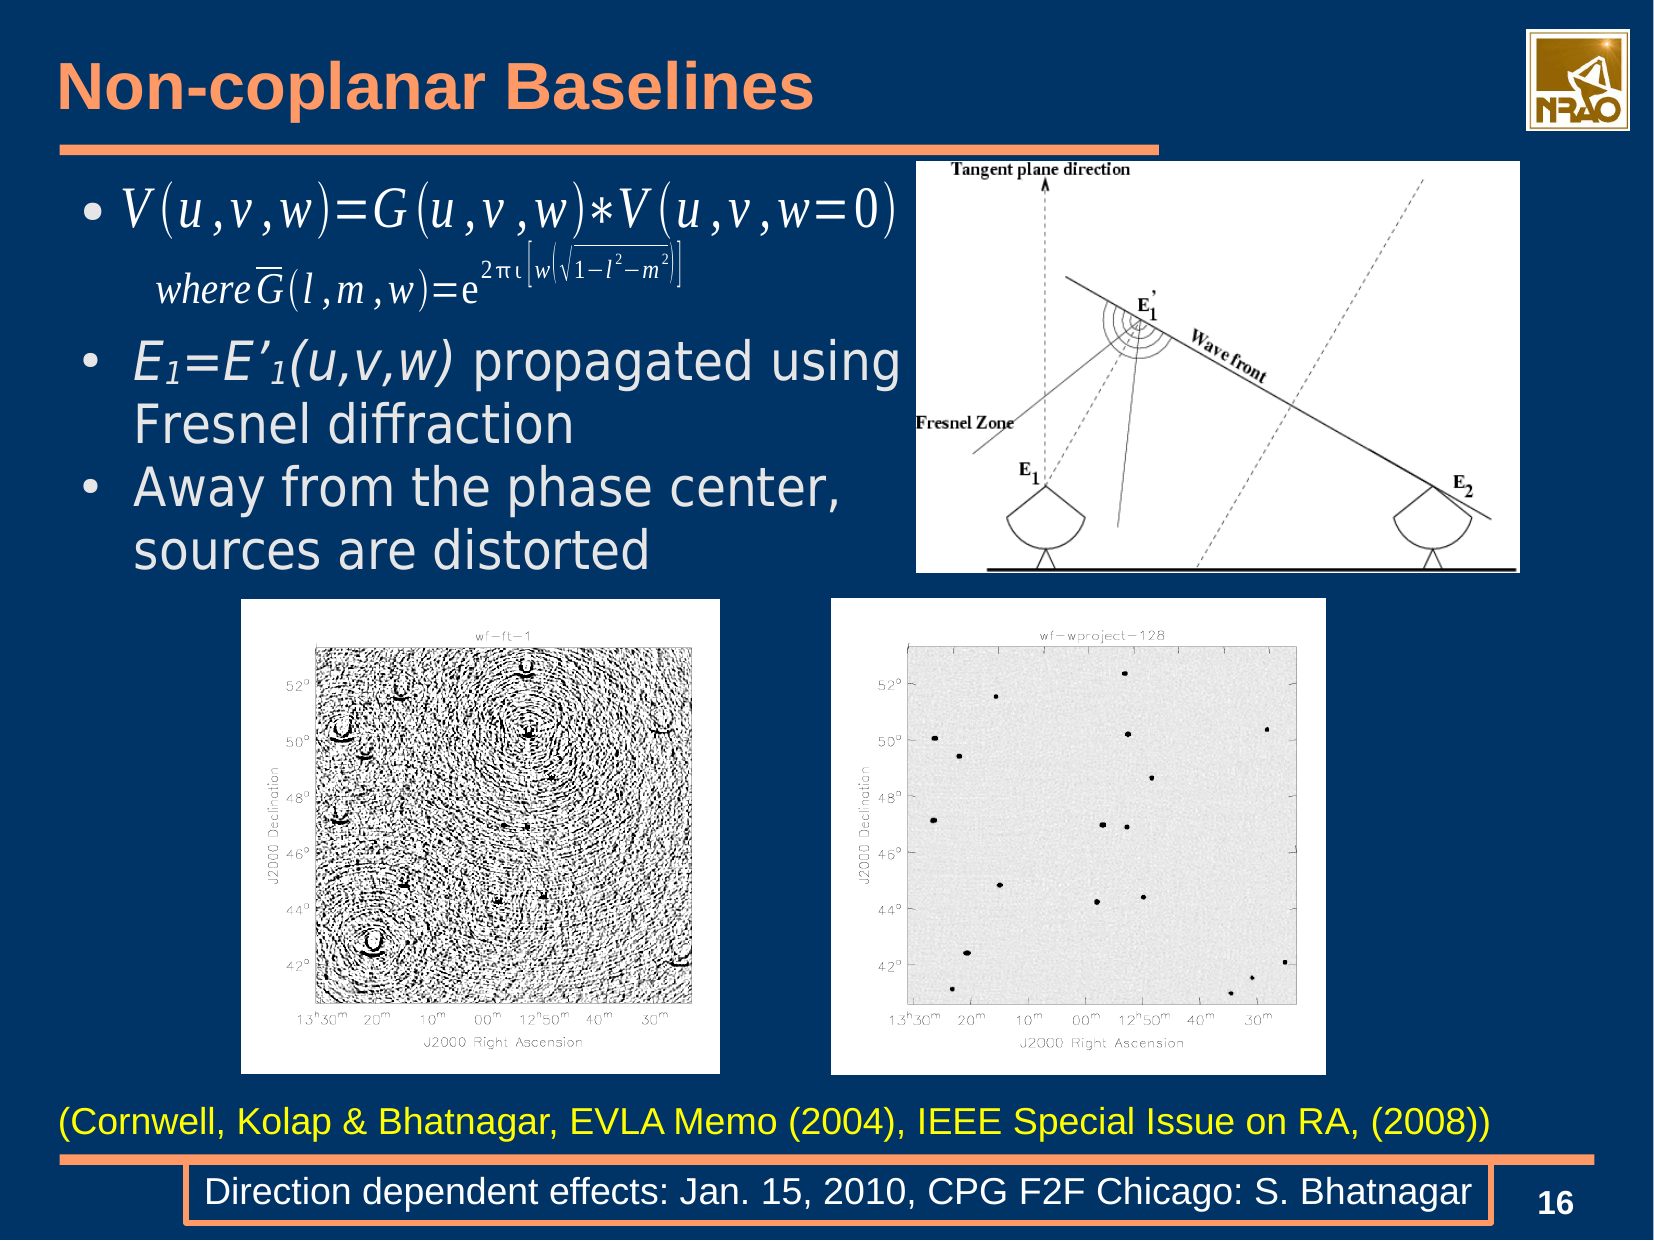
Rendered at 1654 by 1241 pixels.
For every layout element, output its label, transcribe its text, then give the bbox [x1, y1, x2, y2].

picture [241, 599, 720, 1074]
chart [107, 161, 911, 315]
text_box (Cornwell, Kolap & Bhatnagar, EVLA Memo (2004), IEEE Special Issue on RA, (2008)) [43, 1093, 1507, 1151]
picture [1526, 29, 1630, 131]
picture [916, 161, 1520, 573]
title Non-coplanar Baselines [56, 34, 1489, 139]
picture [831, 598, 1326, 1075]
list E1=E’1(u,v,w) propagated using Fresnel diffraction Away from the phase center, sources are distorted [63, 174, 984, 1093]
